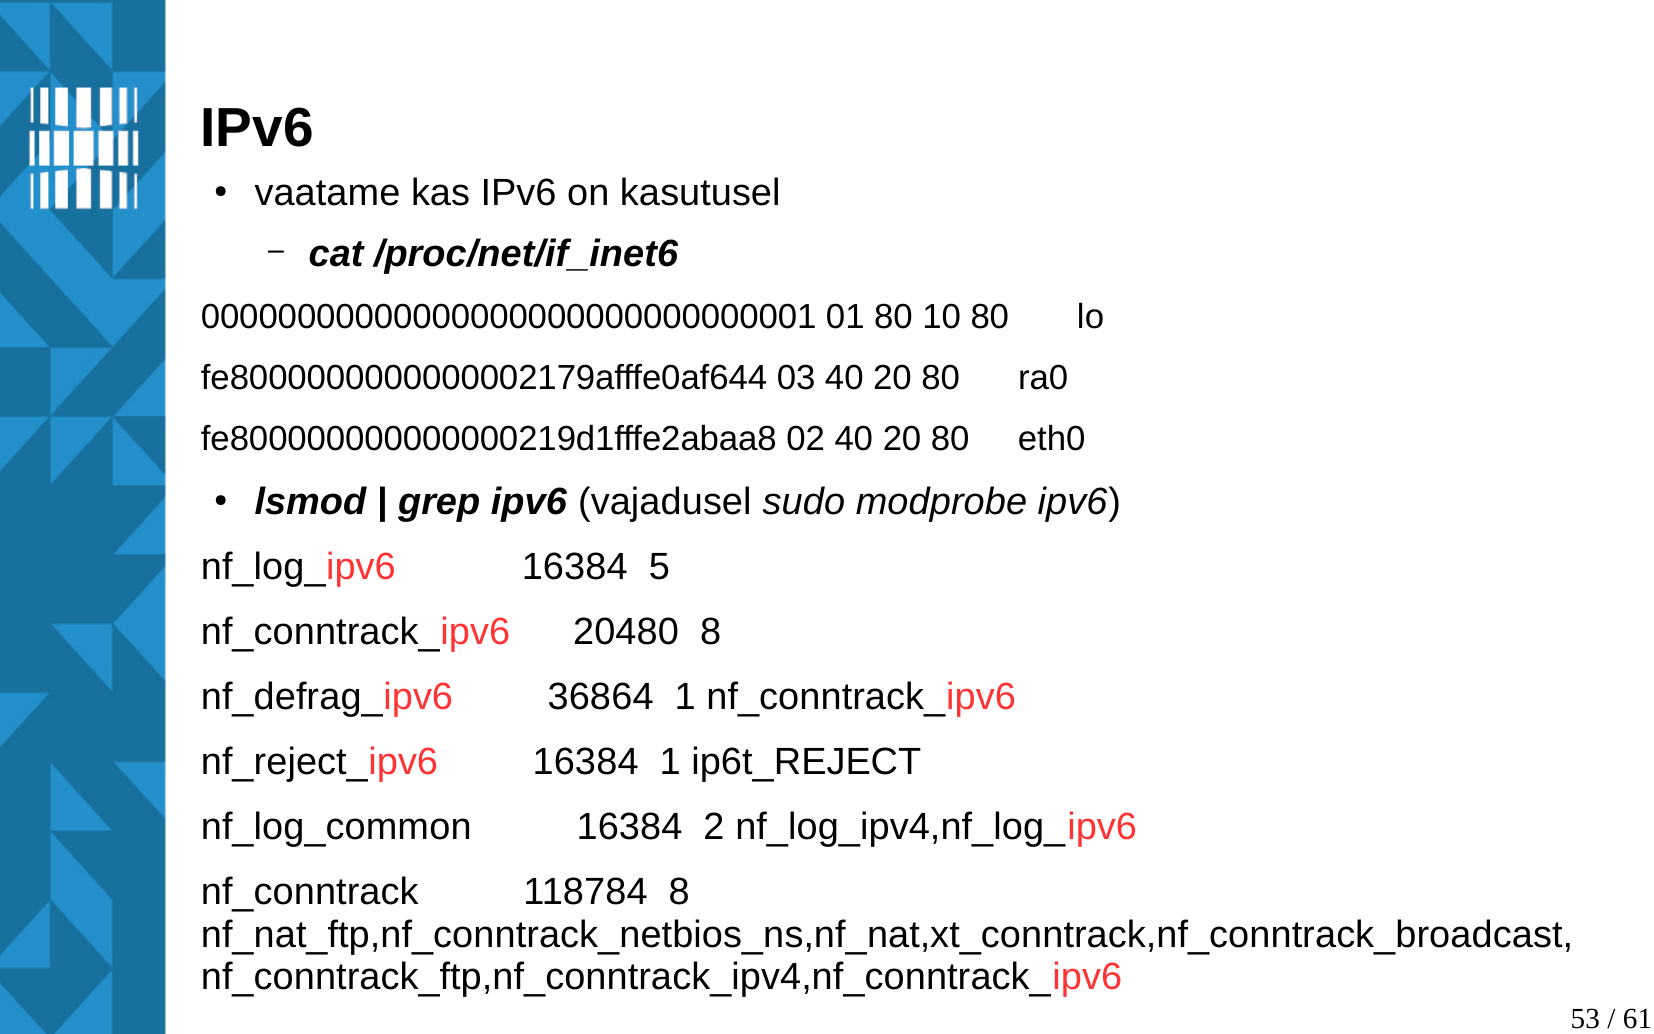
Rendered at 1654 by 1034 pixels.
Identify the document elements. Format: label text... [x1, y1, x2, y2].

list vaatame kas IPv6 on kasutusel cat /proc/net/if_inet6 00000000000000000000000000000001 01 80 10 80 lo fe8000000000000002179afffe0af644 03 40 20 80 ra0 fe800000000000000219d1fffe2abaa8 02 40 20 80 eth0 lsmod | grep ipv6 (vajadusel sudo modprobe ipv6) nf_log_ipv6 16384 5 nf_conntrack_ipv6 20480 8 nf_defrag_ipv6 36864 1 nf_conntrack_ipv6 nf_reject_ipv6 16384 1 ip6t_REJECT nf_log_common 16384 2 nf_log_ipv4,nf_log_ipv6 nf_conntrack 118784 8 nf_nat_ftp,nf_conntrack_netbios_ns,nf_nat,xt_conntrack,nf_conntrack_broadcast,nf_conntrack_ftp,nf_conntrack_ipv4,nf_conntrack_ipv6 [200, 171, 1595, 999]
title IPv6 [200, 41, 1547, 171]
